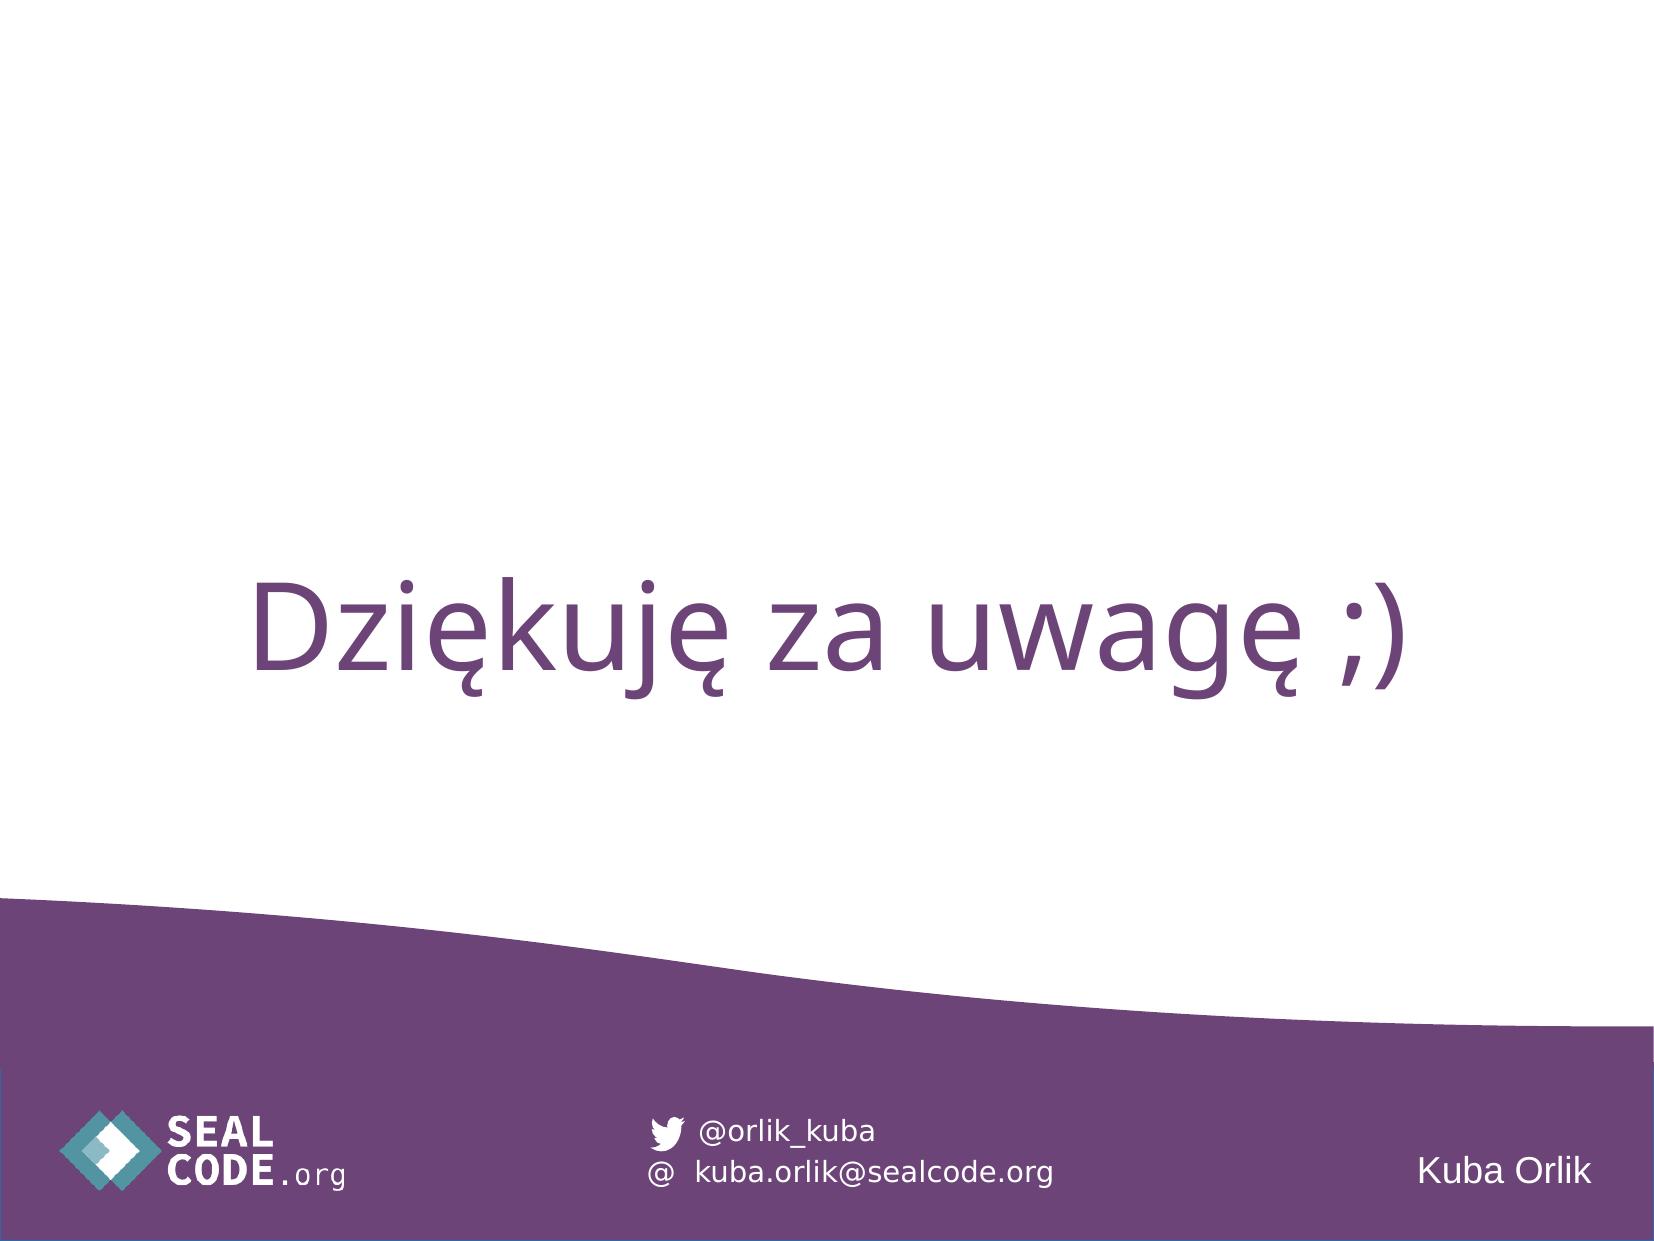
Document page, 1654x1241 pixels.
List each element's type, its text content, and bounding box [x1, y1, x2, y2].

picture [59, 1110, 344, 1191]
title Dziękuję za uwagę ;) [82, 519, 1571, 727]
